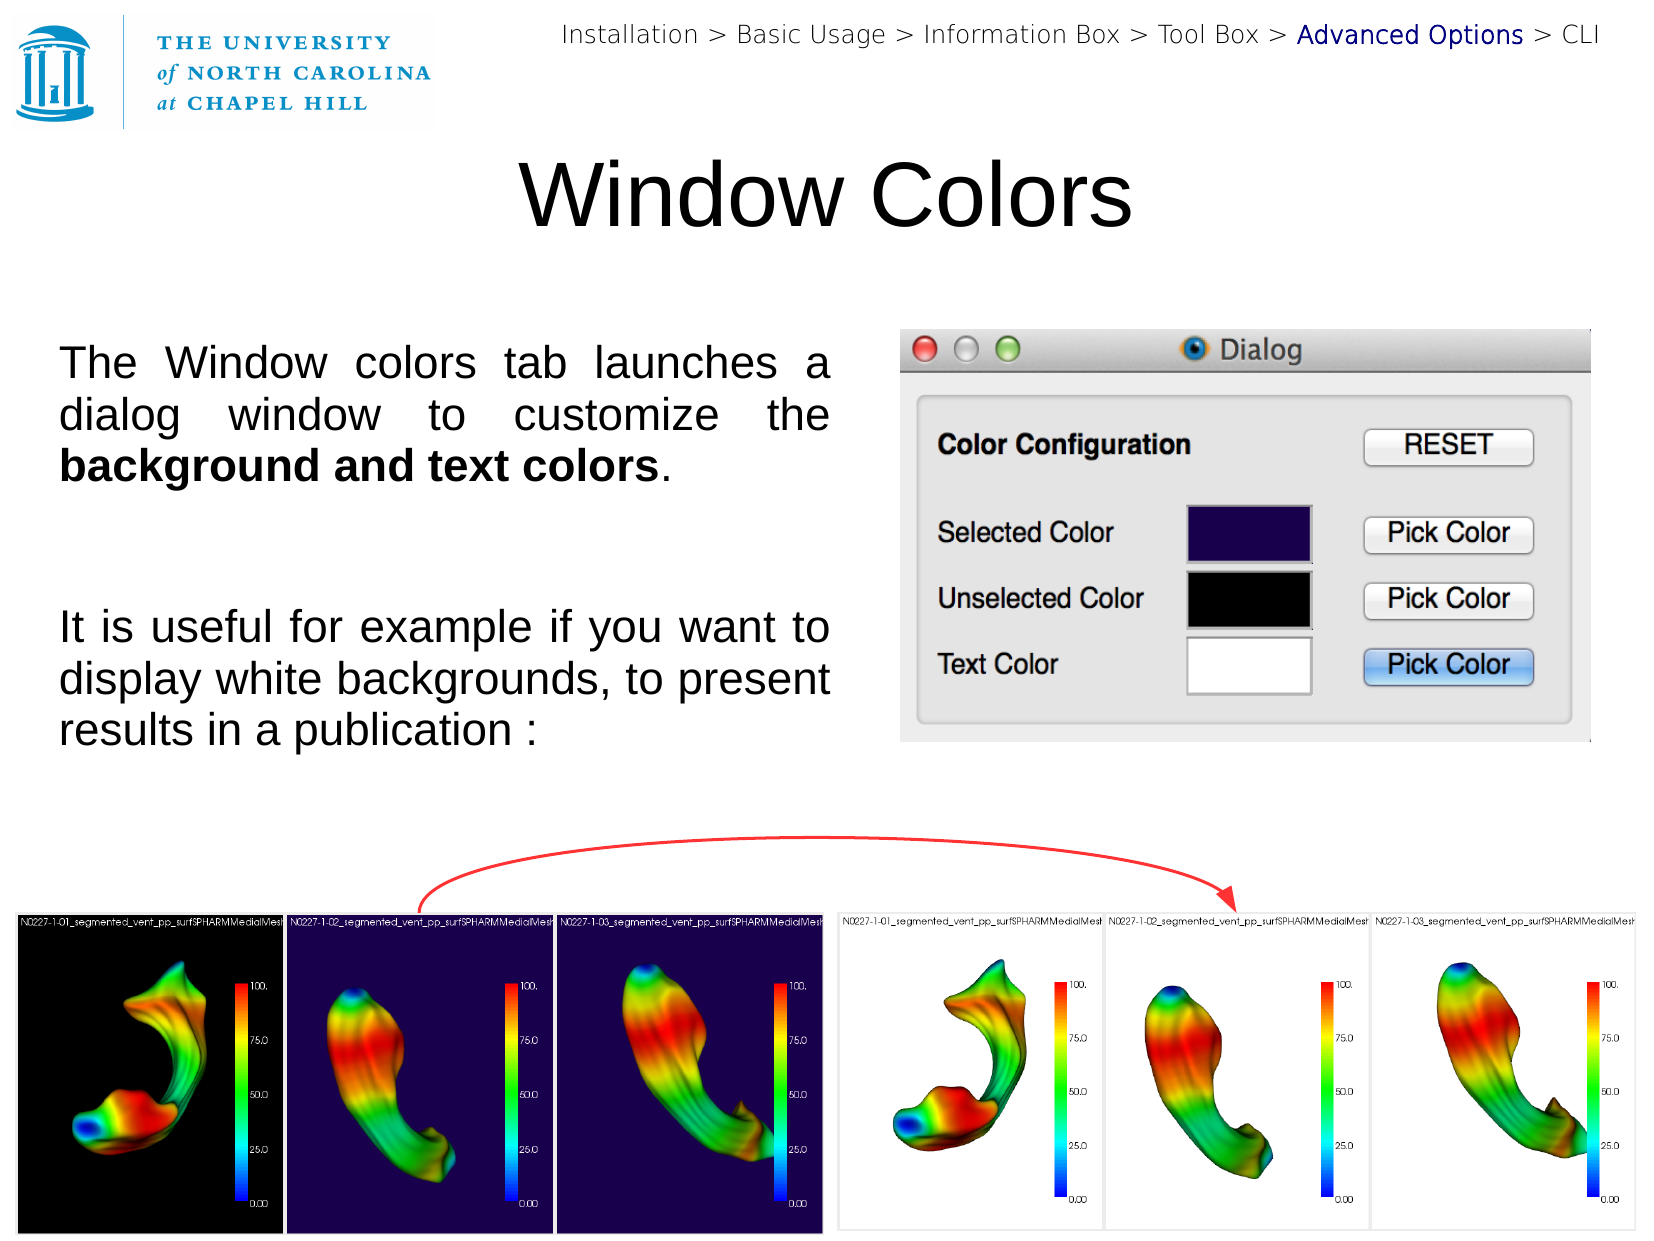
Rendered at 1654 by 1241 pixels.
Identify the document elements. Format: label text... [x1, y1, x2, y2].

picture [11, 12, 436, 132]
picture [837, 912, 1636, 1231]
picture [900, 329, 1591, 742]
list The Window colors tab launches a dialog window to customize the background and text colors. It is useful for example if you want to display white backgrounds, to present results in a publication : [59, 337, 832, 811]
title Window Colors [82, 90, 1571, 298]
text_box Installation > Basic Usage > Information Box > Tool Box > Advanced Options > CLI [546, 12, 1654, 57]
picture [15, 912, 824, 1235]
